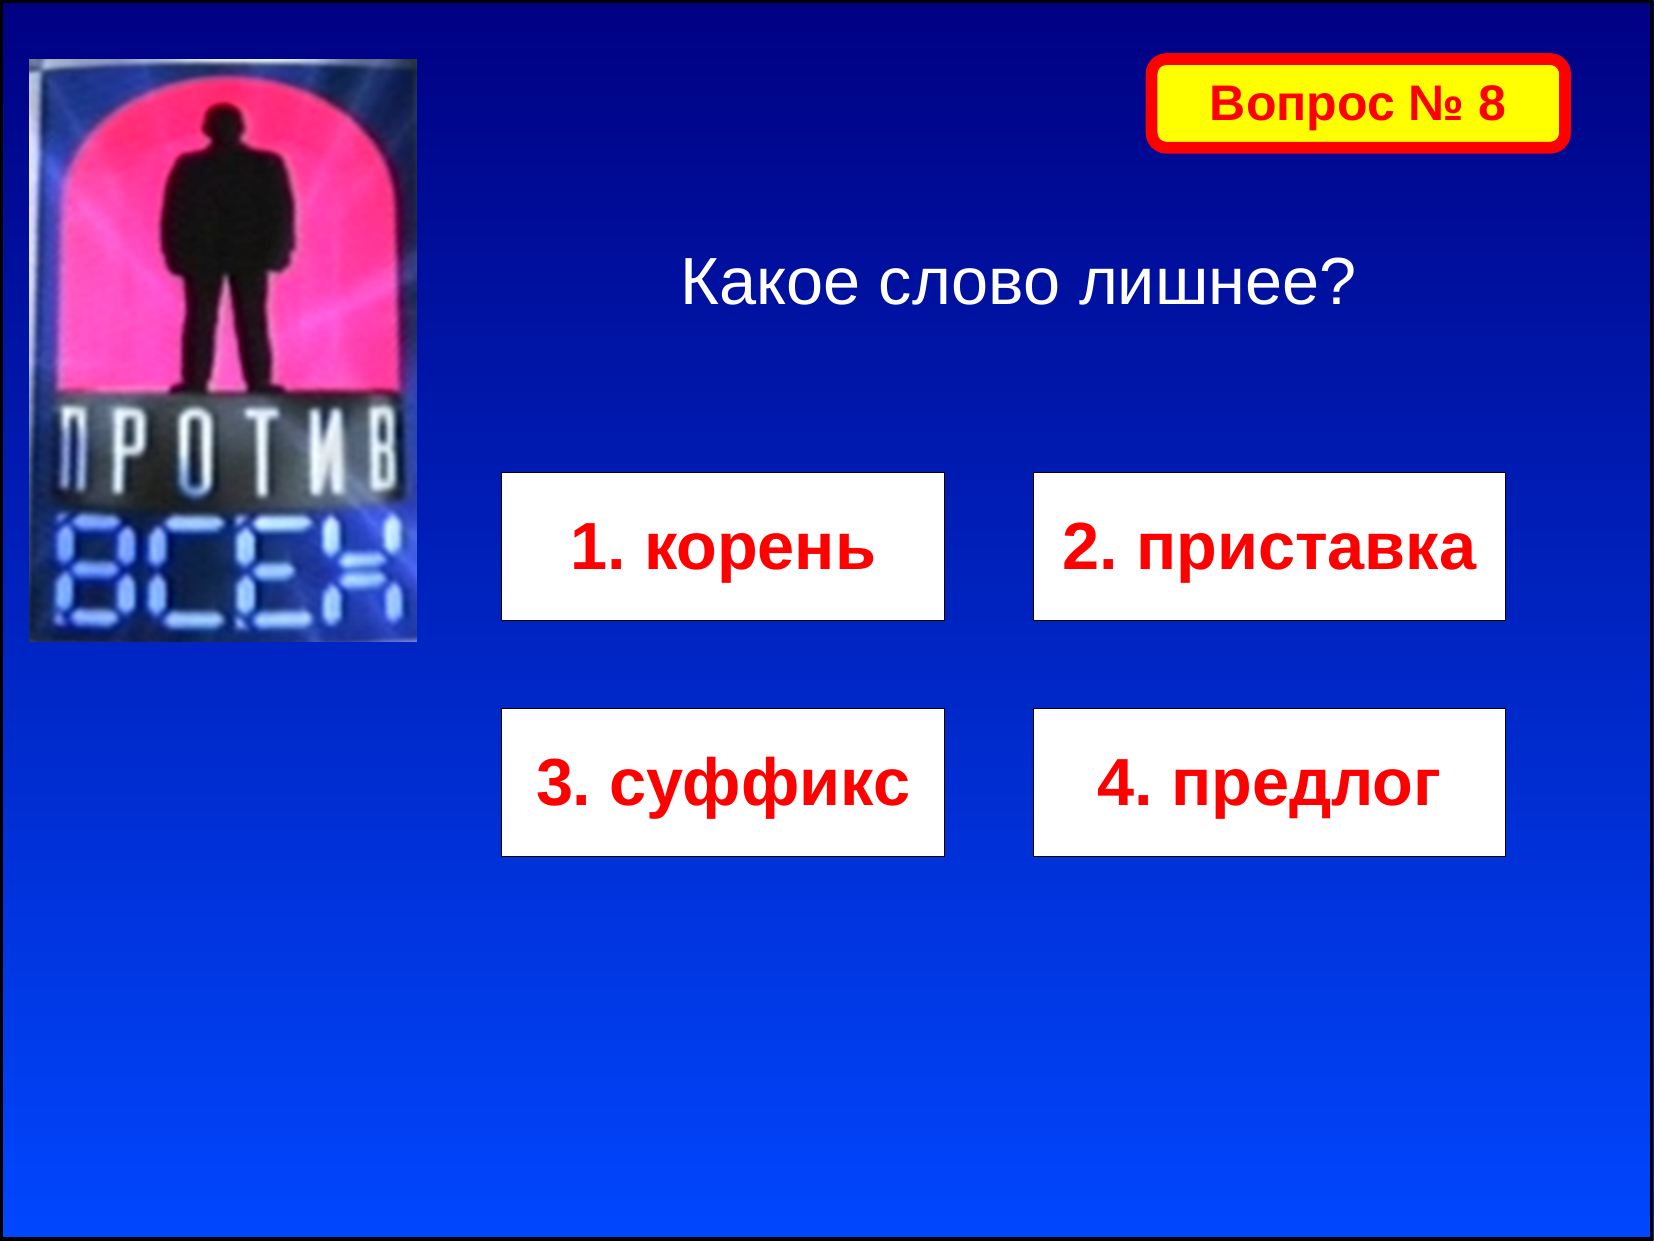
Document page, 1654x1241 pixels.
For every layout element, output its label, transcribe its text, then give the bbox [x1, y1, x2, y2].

text_box [0, 0, 1654, 1241]
picture [29, 59, 417, 642]
text_box 2. приставка [1033, 472, 1506, 621]
text_box 3. суффикс [501, 708, 945, 857]
text_box 4. предлог [1033, 708, 1506, 857]
text_box Вопрос № 8 [1151, 59, 1566, 148]
text_box Какое слово лишнее? [442, 236, 1595, 326]
text_box 1. корень [501, 472, 945, 621]
